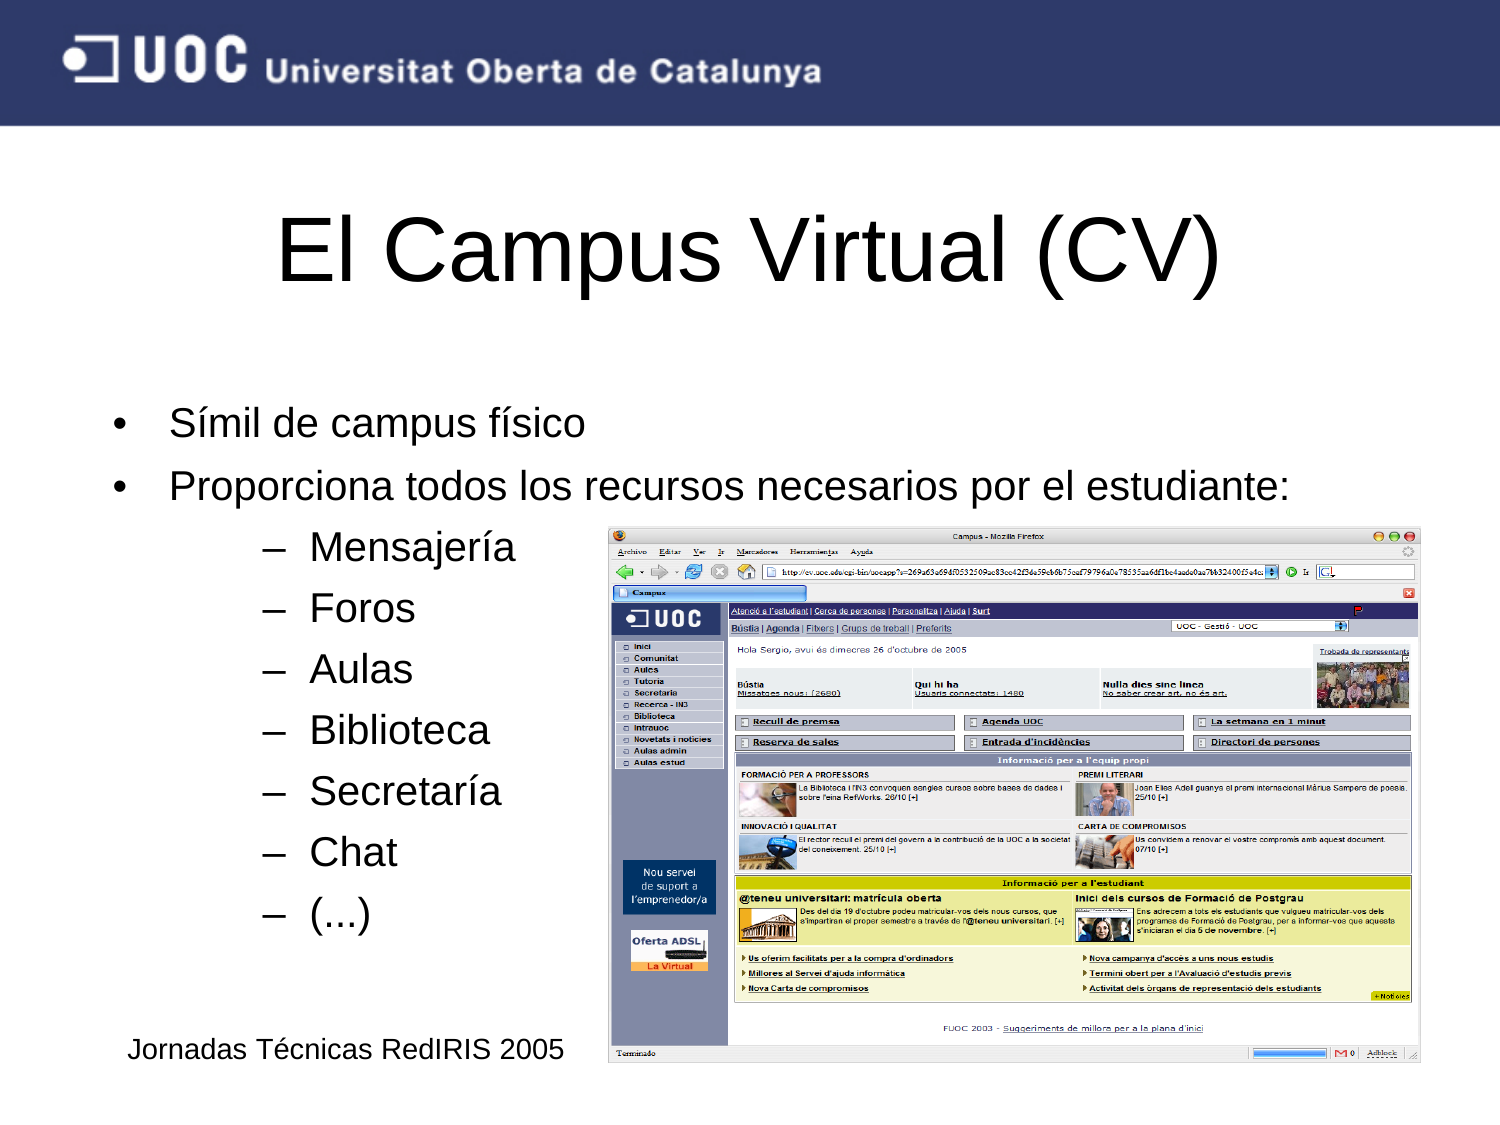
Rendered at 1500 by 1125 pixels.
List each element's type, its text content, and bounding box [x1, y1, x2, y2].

title El Campus Virtual (CV) [112, 138, 1388, 360]
picture [0, 0, 1500, 1125]
list Símil de campus físico Proporciona todos los recursos necesarios por el estudiante: Mensajería Foros Aulas Biblioteca Secretaría Chat (...) [112, 399, 1388, 1081]
